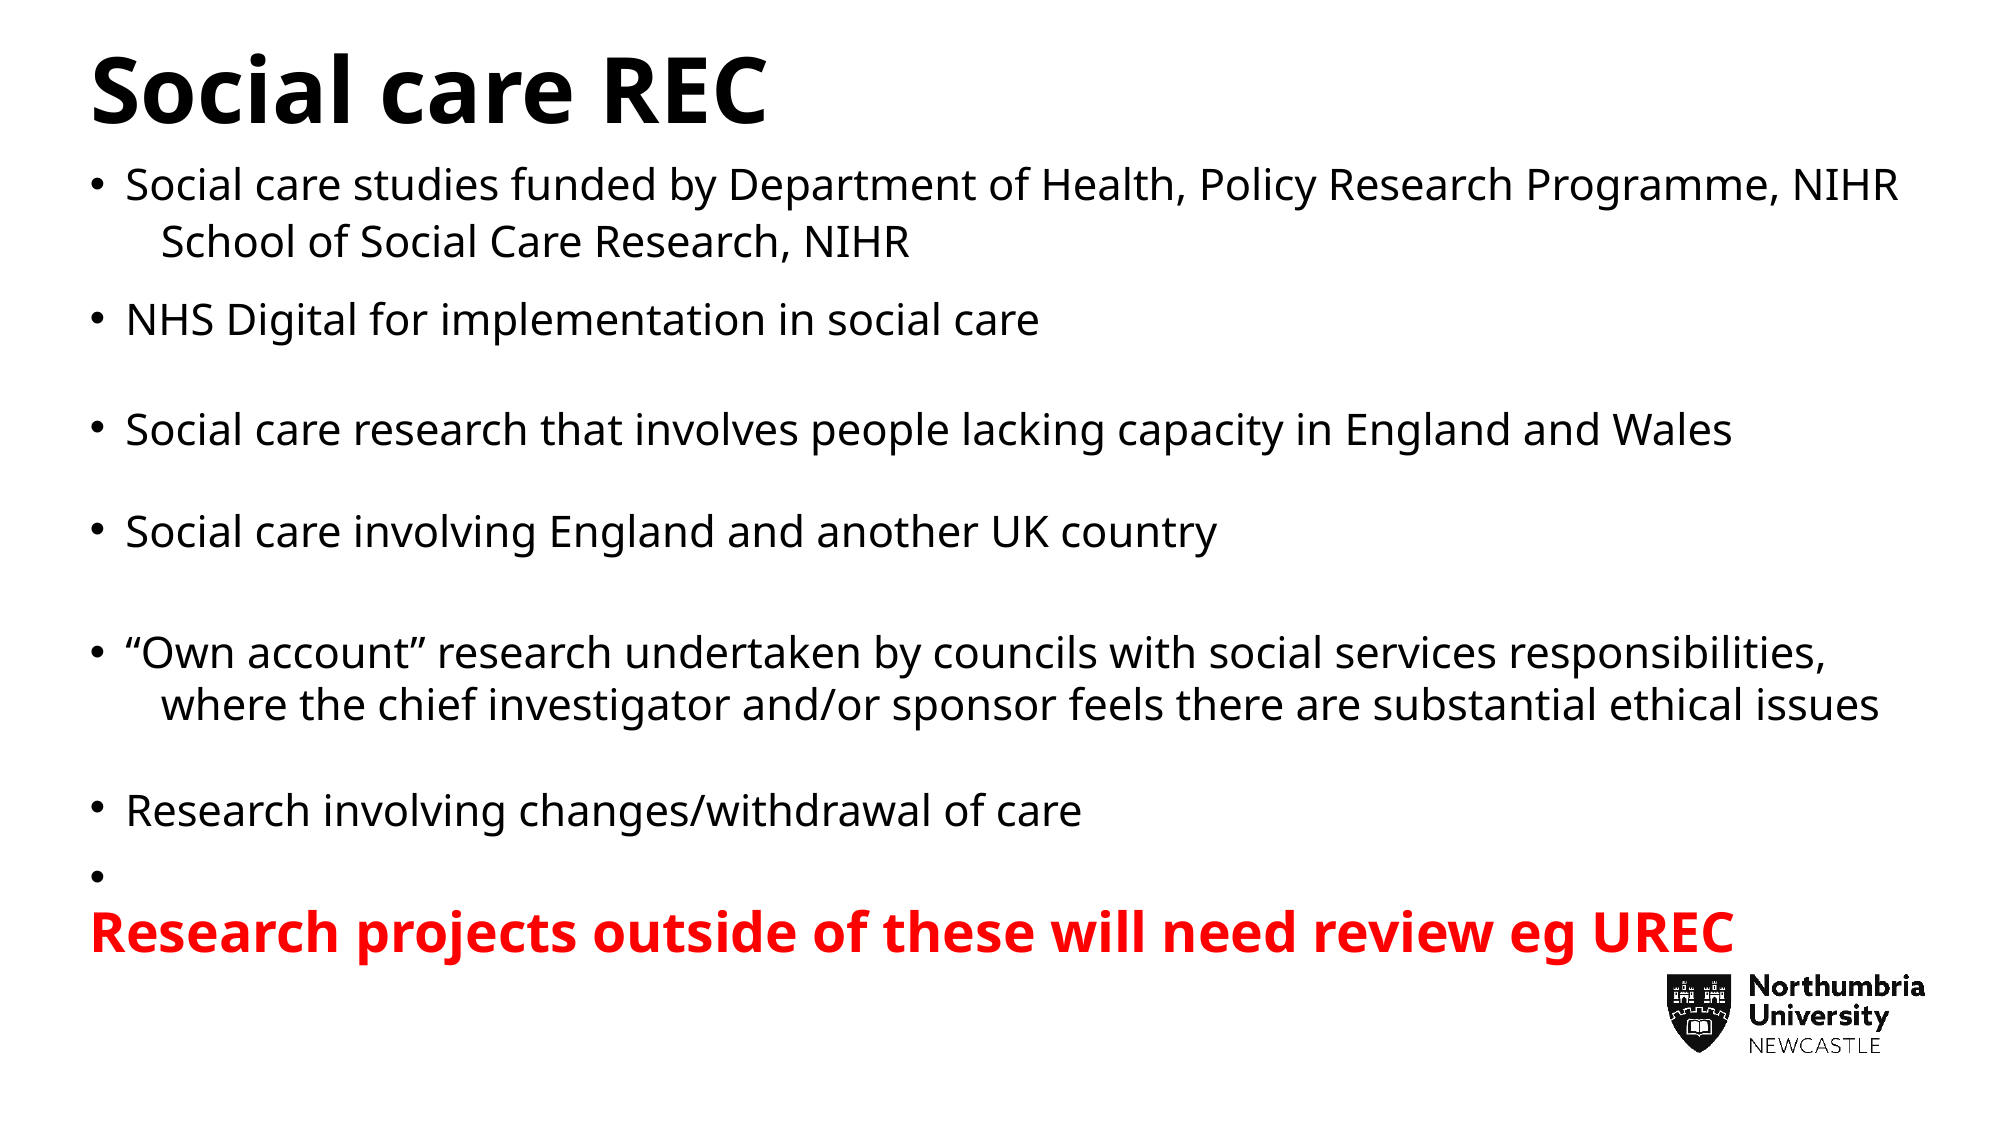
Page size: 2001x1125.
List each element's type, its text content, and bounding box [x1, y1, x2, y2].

title Social care REC [75, 0, 1925, 188]
list Social care studies funded by Department of Health, Policy Research Programme, NIHR School of Social Care Research, NIHR NHS Digital for implementation in social care Social care research that involves people lacking capacity in England and Wales Social care involving England and another UK country “Own account” research undertaken by councils with social services responsibilities, where the chief investigator and/or sponsor feels there are substantial ethical issues Research involving changes/withdrawal of care Research projects outside of these will need review eg UREC [74, 144, 1923, 1055]
